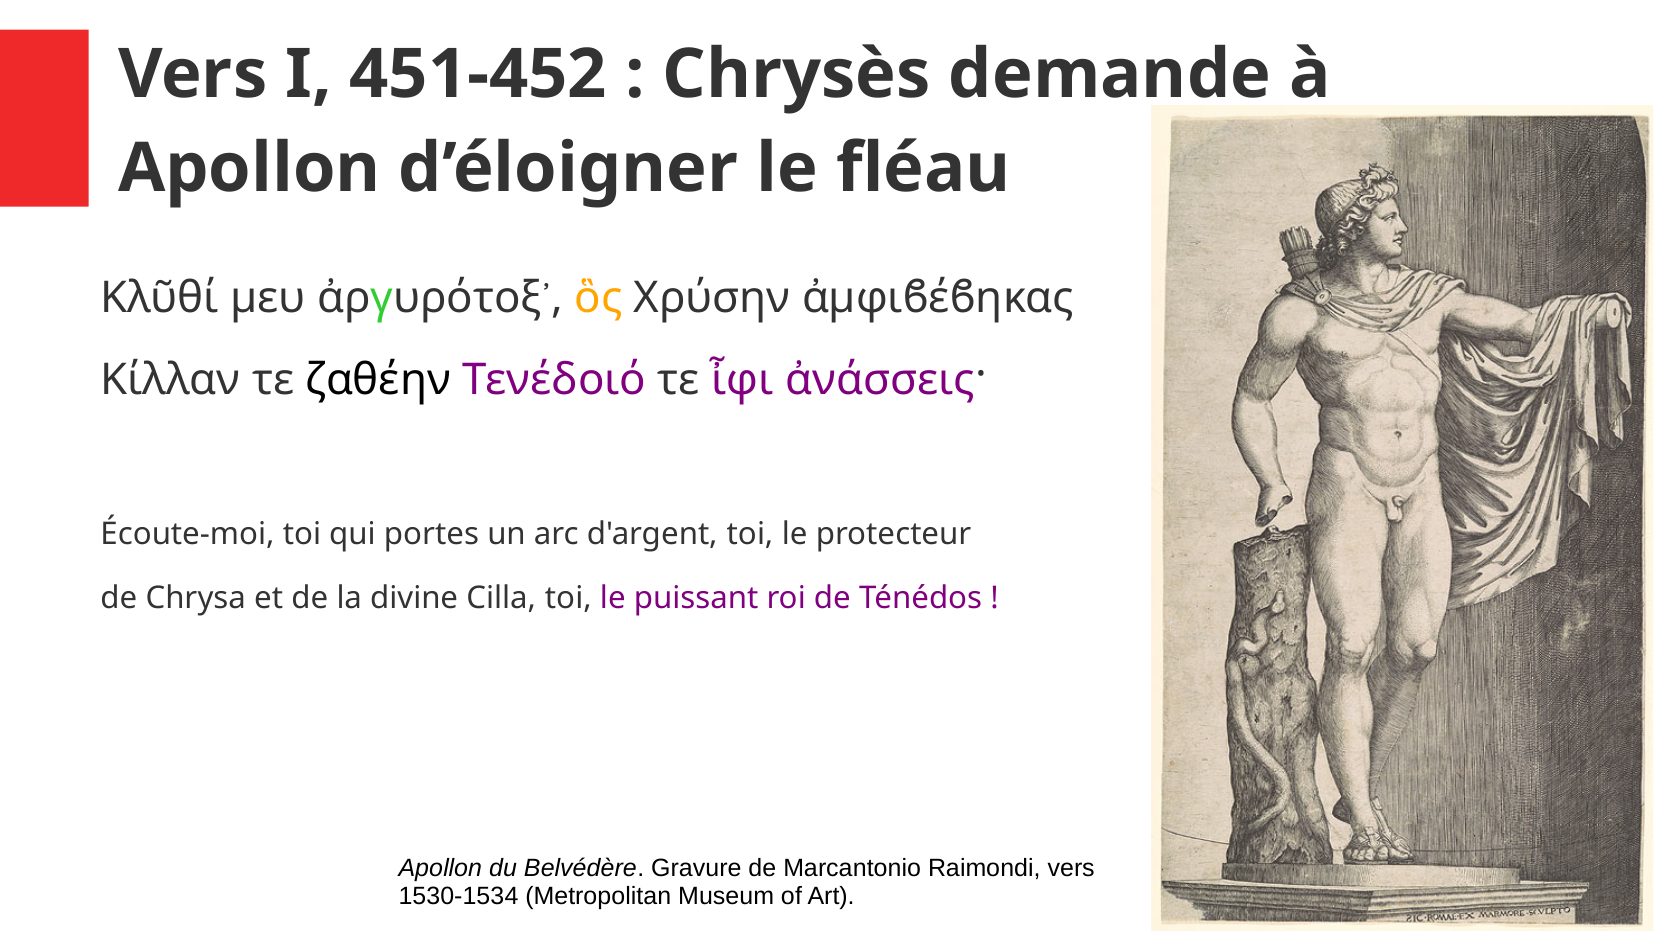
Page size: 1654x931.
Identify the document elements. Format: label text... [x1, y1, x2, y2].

text_box Apollon du Belvédère. Gravure de Marcantonio Raimondi, vers 1530-1534 (Metropolitan Museum of Art). [383, 846, 1151, 931]
picture [1151, 105, 1654, 931]
list Κλῦθί μευ ἀργυρότοξ᾽, ὃς Χρύσην ἀμφιϐέϐηκας Κίλλαν τε ζαθέην Τενέδοιό τε ἶφι ἀνάσσεις· Écoute-moi, toi qui portes un arc d'argent, toi, le protecteur de Chrysa et de la divine Cilla, toi, le puissant roi de Ténédos ! [29, 265, 1123, 680]
title Vers I, 451-452 : Chrysès demande à Apollon d’éloigner le fléau [118, 24, 1595, 212]
